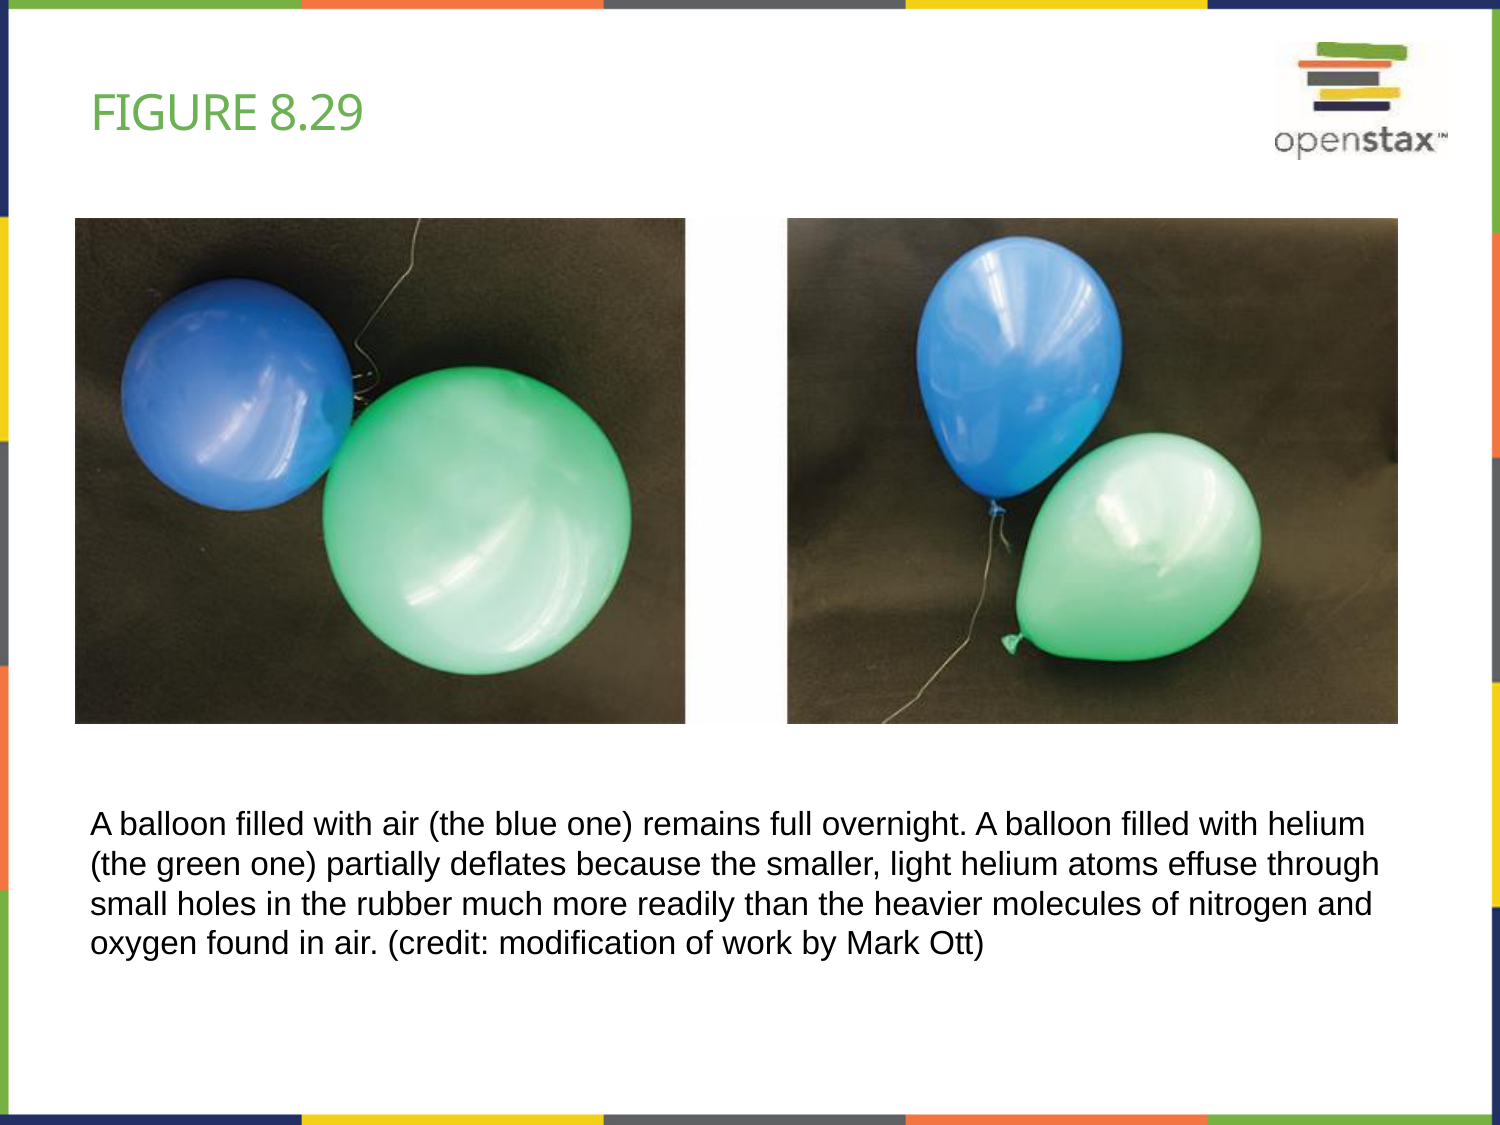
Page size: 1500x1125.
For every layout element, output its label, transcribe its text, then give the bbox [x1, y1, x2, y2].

title Figure 8.29 [75, 39, 1398, 148]
list A balloon filled with air (the blue one) remains full overnight. A balloon filled with helium (the green one) partially deflates because the smaller, light helium atoms effuse through small holes in the rubber much more readily than the heavier molecules of nitrogen and oxygen found in air. (credit: modification of work by Mark Ott) [75, 794, 1398, 986]
picture [0, 0, 1500, 1125]
